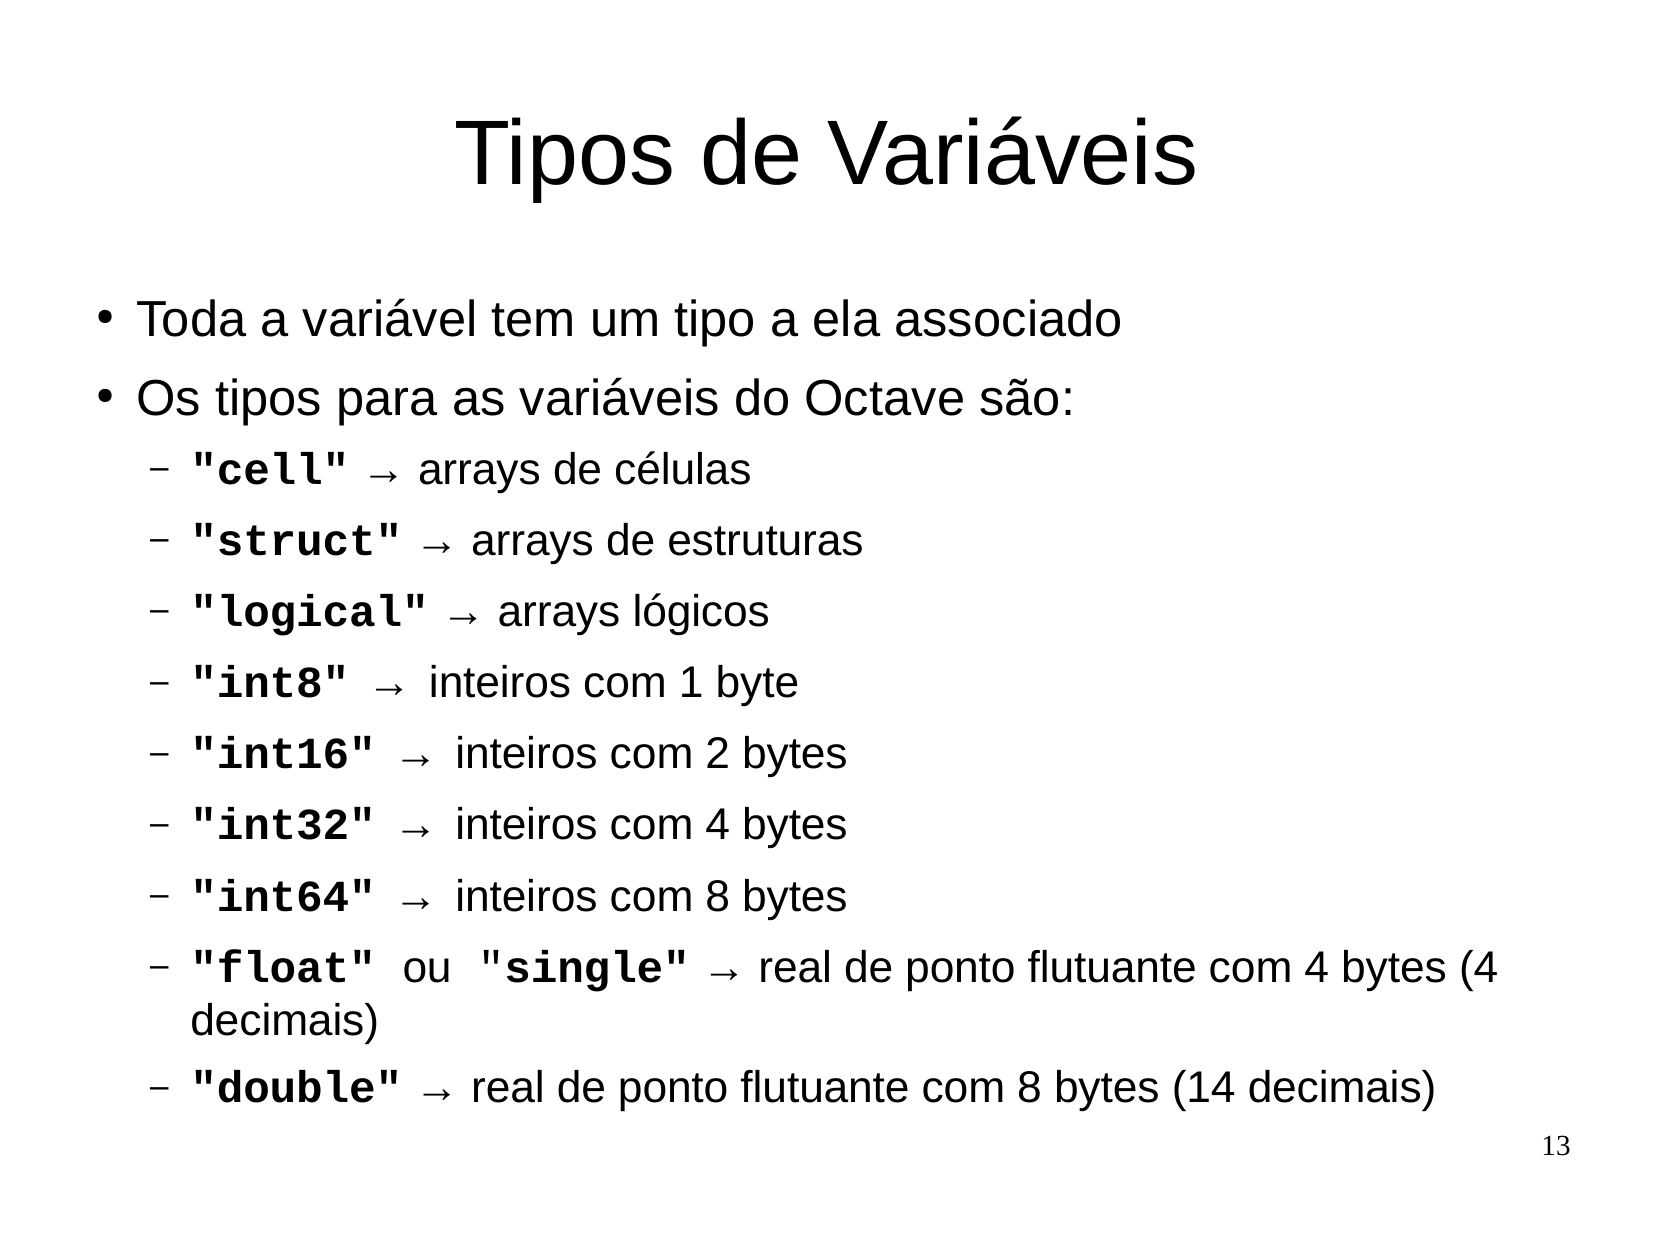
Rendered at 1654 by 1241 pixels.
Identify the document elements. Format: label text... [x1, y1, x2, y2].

list Toda a variável tem um tipo a ela associado Os tipos para as variáveis do Octave são: "cell" → arrays de células "struct" → arrays de estruturas "logical" → arrays lógicos "int8" → inteiros com 1 byte "int16" → inteiros com 2 bytes "int32" → inteiros com 4 bytes "int64" → inteiros com 8 bytes "float" ou "single" → real de ponto flutuante com 4 bytes (4 decimais) "double" → real de ponto flutuante com 8 bytes (14 decimais) [82, 290, 1571, 1123]
title Tipos de Variáveis [82, 49, 1571, 257]
